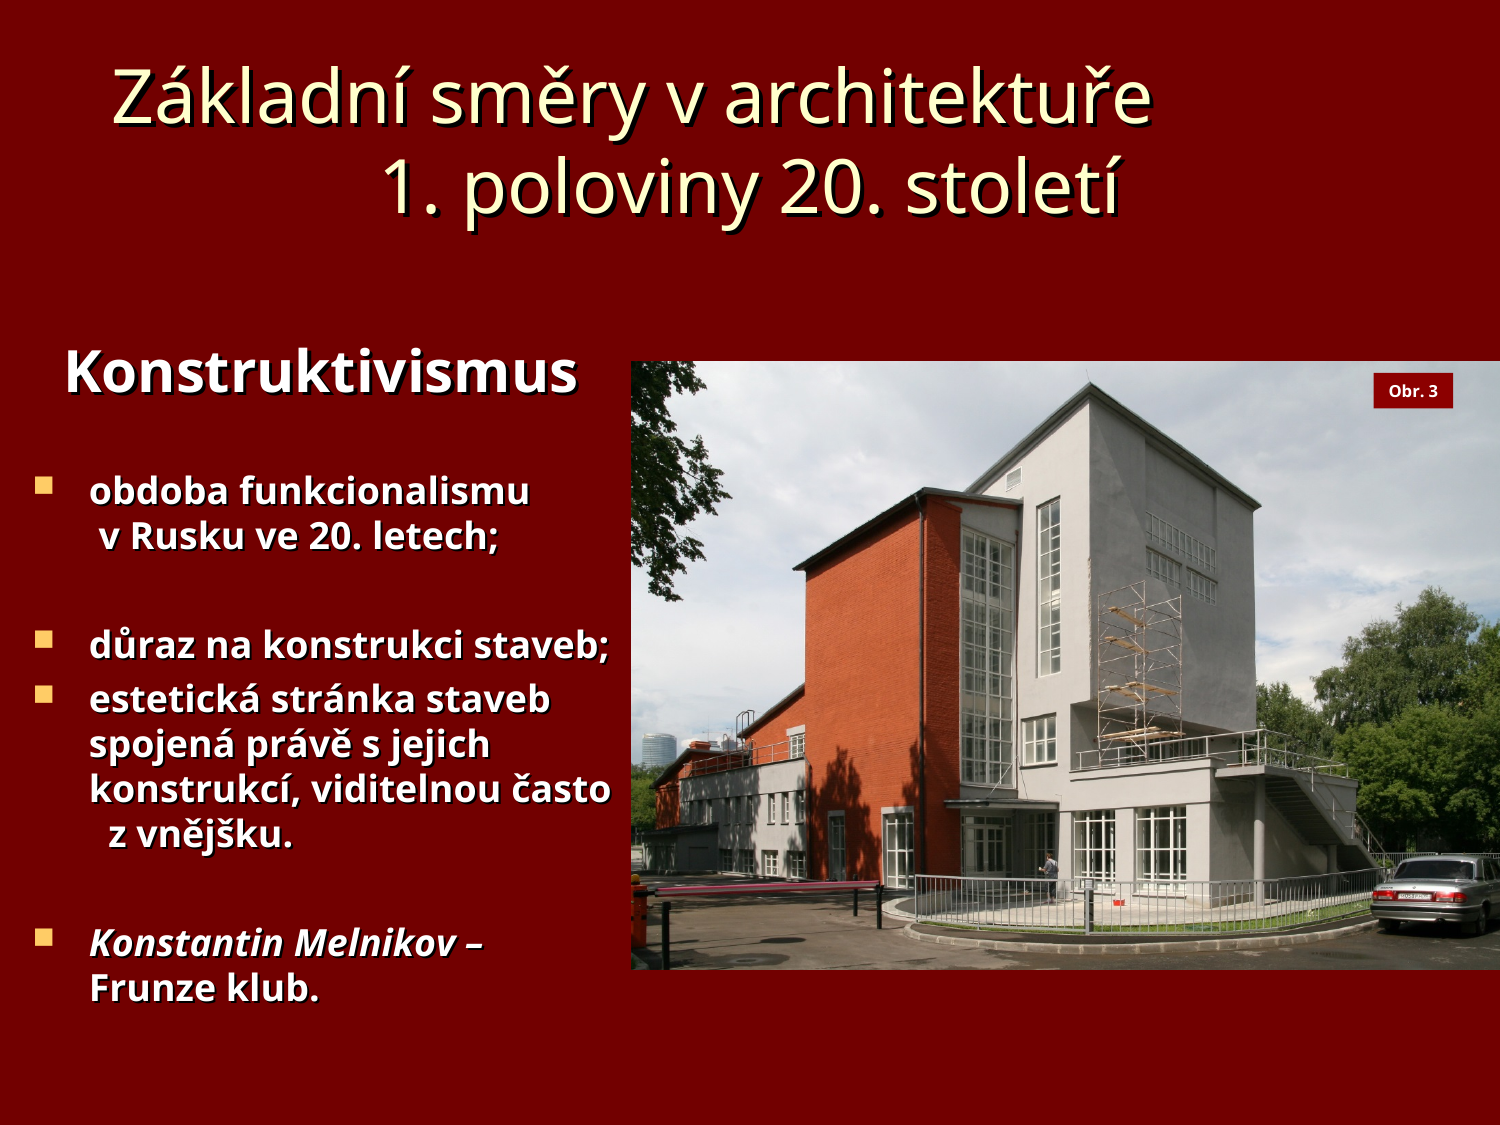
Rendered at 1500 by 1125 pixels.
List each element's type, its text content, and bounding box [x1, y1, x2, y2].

text_box Obr. 3 [1373, 372, 1454, 409]
title Základní směry v architektuře 1. poloviny 20. století [75, 41, 1426, 237]
list Konstruktivismus obdoba funkcionalismu v Rusku ve 20. letech; důraz na konstrukci staveb; estetická stránka staveb spojená právě s jejich konstrukcí, viditelnou často z vnějšku. Konstantin Melnikov – Frunze klub. [17, 326, 632, 1125]
text_box [631, 361, 1500, 970]
